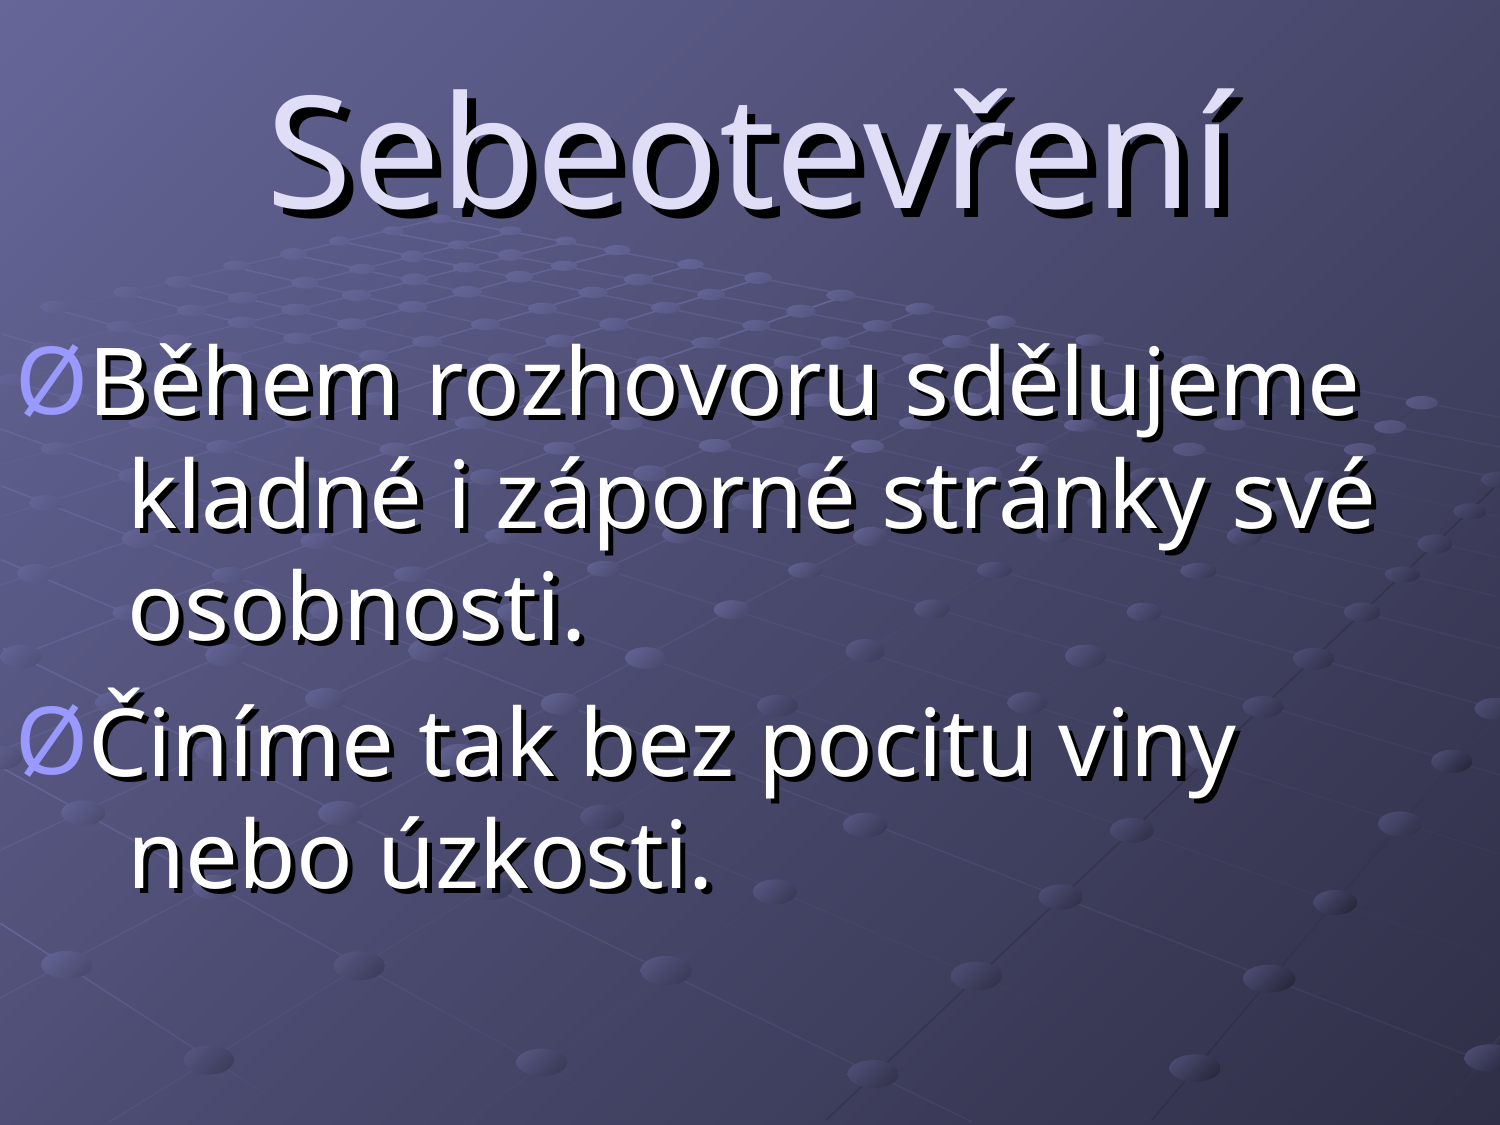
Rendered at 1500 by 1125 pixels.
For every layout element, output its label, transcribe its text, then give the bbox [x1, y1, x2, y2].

title Sebeotevření [75, 45, 1426, 233]
list Během rozhovoru sdělujeme kladné i záporné stránky své osobnosti. Činíme tak bez pocitu viny nebo úzkosti. [0, 314, 1500, 1059]
